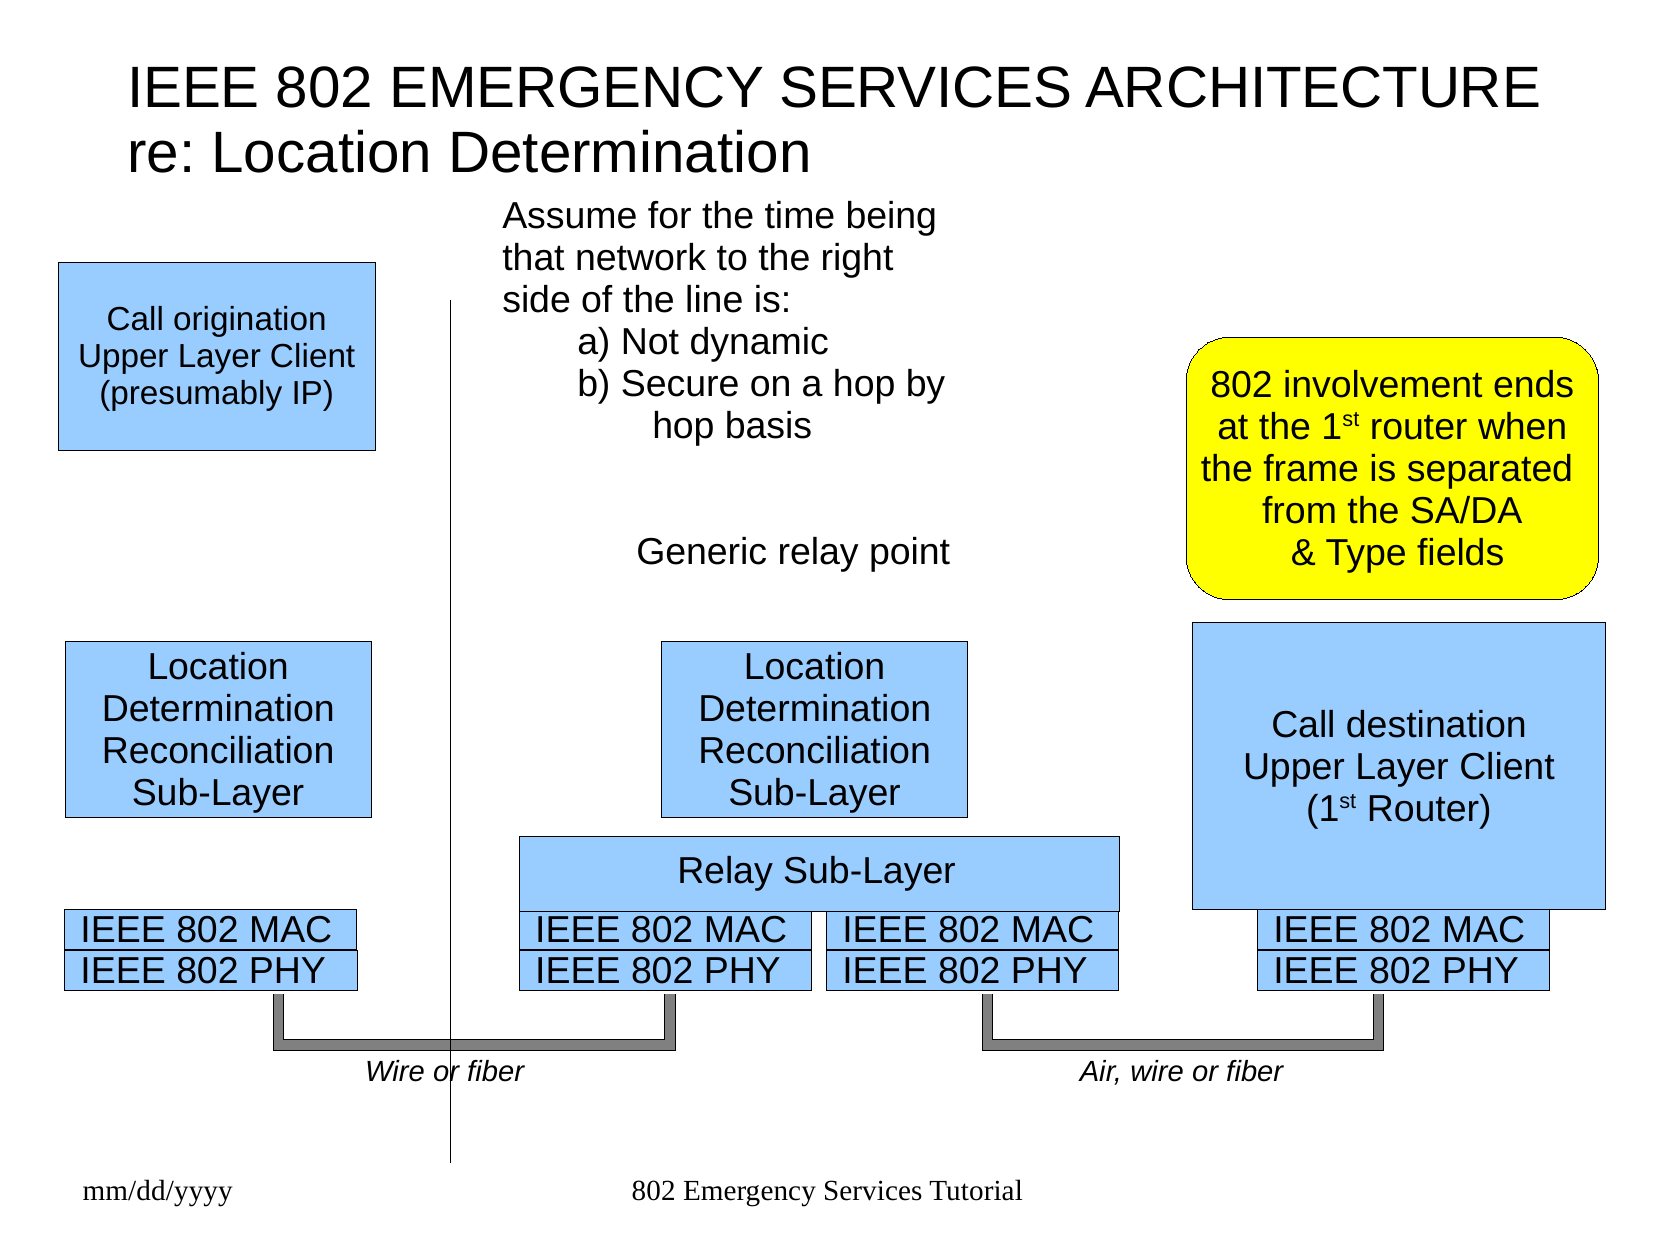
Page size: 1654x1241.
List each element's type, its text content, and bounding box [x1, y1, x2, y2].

text_box [451, 1000, 676, 1051]
text_box Call destination Upper Layer Client (1st Router) [1192, 622, 1606, 910]
text_box [982, 1000, 1384, 1051]
text_box Generic relay point [621, 522, 966, 580]
text_box IEEE 802 MAC [827, 912, 1110, 950]
text_box IEEE 802 PHY [520, 942, 797, 1000]
text_box [273, 1000, 450, 1051]
text_box Call origination Upper Layer Client (presumably IP) [58, 262, 376, 451]
text_box [451, 836, 1258, 994]
text_box IEEE 802 PHY [65, 942, 342, 1000]
text_box Wire or fiber [350, 1047, 450, 1096]
text_box Wire or fiber [451, 1047, 539, 1096]
text_box IEEE 802 PHY [1258, 942, 1535, 1000]
text_box IEEE 802 MAC [1258, 901, 1541, 950]
text_box 802 involvement ends at the 1st router when the frame is separated from the SA/DA & Type fields [1186, 337, 1599, 600]
text_box Relay Sub-Layer [662, 842, 972, 900]
text_box IEEE 802 MAC [65, 901, 348, 950]
text_box Location Determination Reconciliation Sub-Layer [65, 641, 372, 818]
text_box Assume for the time being that network to the right side of the line is: a) Not dynamic b) Secure on a hop by hop basis [487, 187, 976, 488]
text_box Location Determination Reconciliation Sub-Layer [661, 641, 968, 818]
text_box [1535, 909, 1550, 991]
text_box IEEE 802 PHY [827, 942, 1104, 1000]
text_box IEEE 802 MAC [520, 912, 803, 950]
text_box IEEE 802 EMERGENCY SERVICES ARCHITECTURE re: Location Determination [112, 47, 1575, 226]
text_box Air, wire or fiber [1065, 1047, 1298, 1096]
text_box [342, 909, 450, 994]
